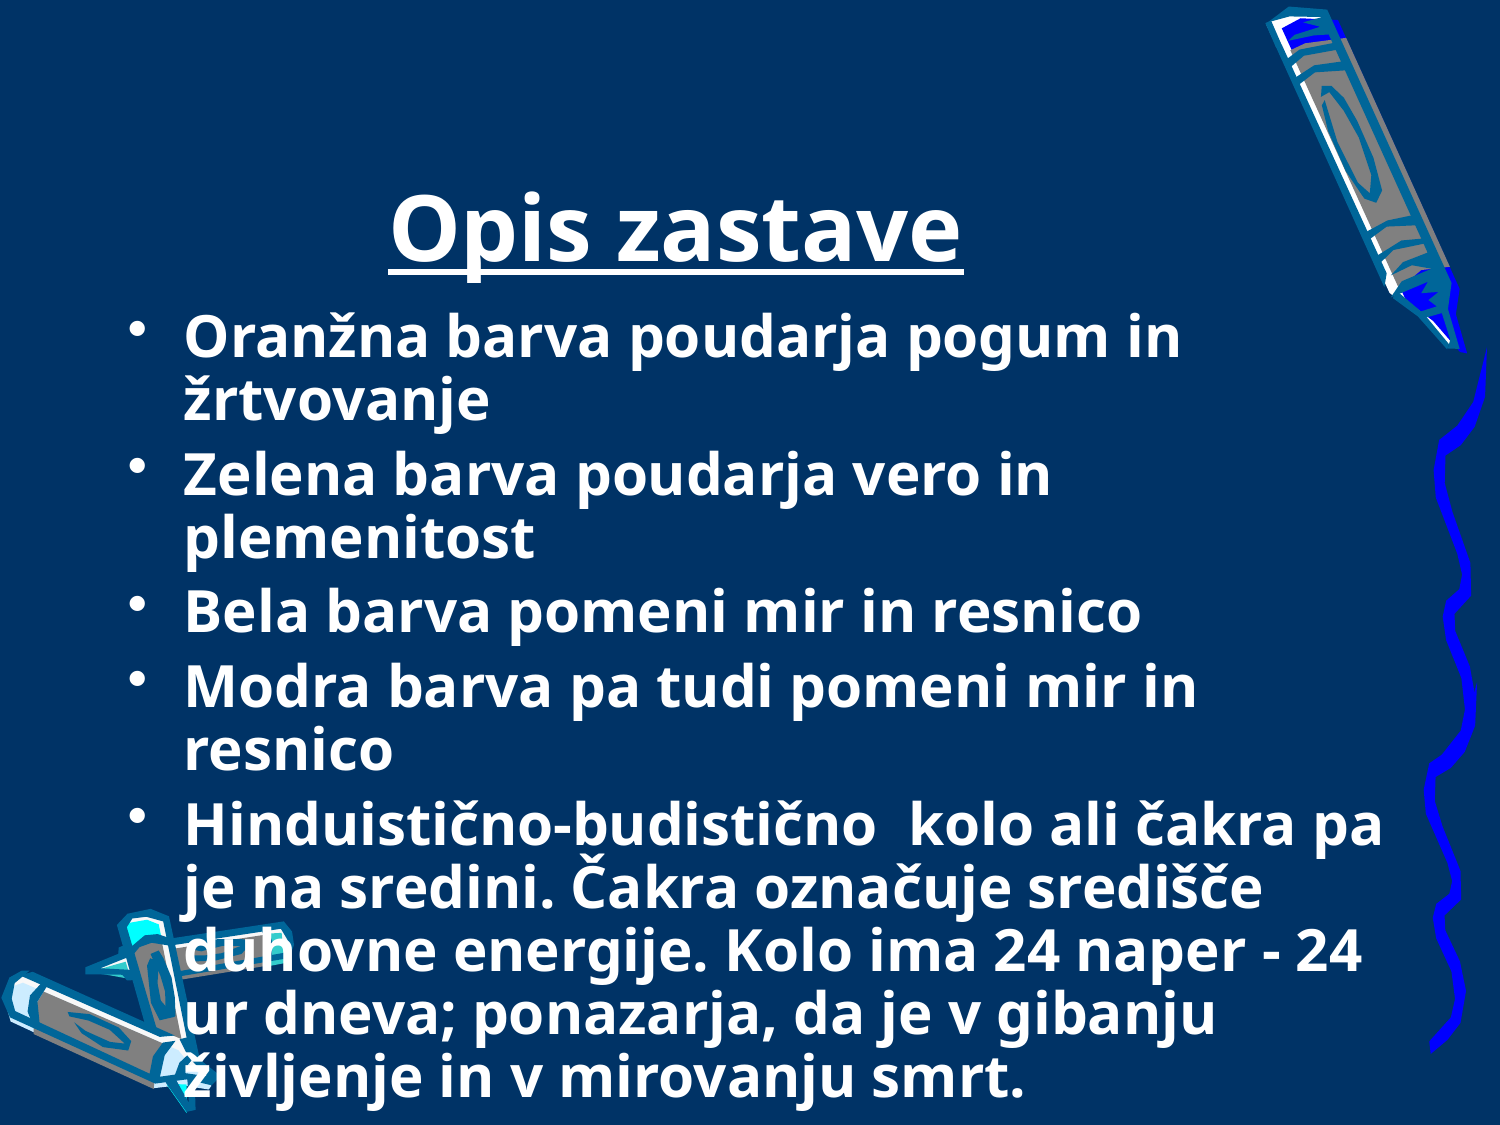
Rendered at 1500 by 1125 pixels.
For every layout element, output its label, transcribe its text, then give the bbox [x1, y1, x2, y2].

list Oranžna barva poudarja pogum in žrtvovanje Zelena barva poudarja vero in plemenitost Bela barva pomeni mir in resnico Modra barva pa tudi pomeni mir in resnico Hinduistično-budistično kolo ali čakra pa je na sredini. Čakra označuje središče duhovne energije. Kolo ima 24 naper - 24 ur dneva; ponazarja, da je v gibanju življenje in v mirovanju smrt. [112, 299, 1412, 1094]
title Opis zastave [112, 24, 1240, 288]
